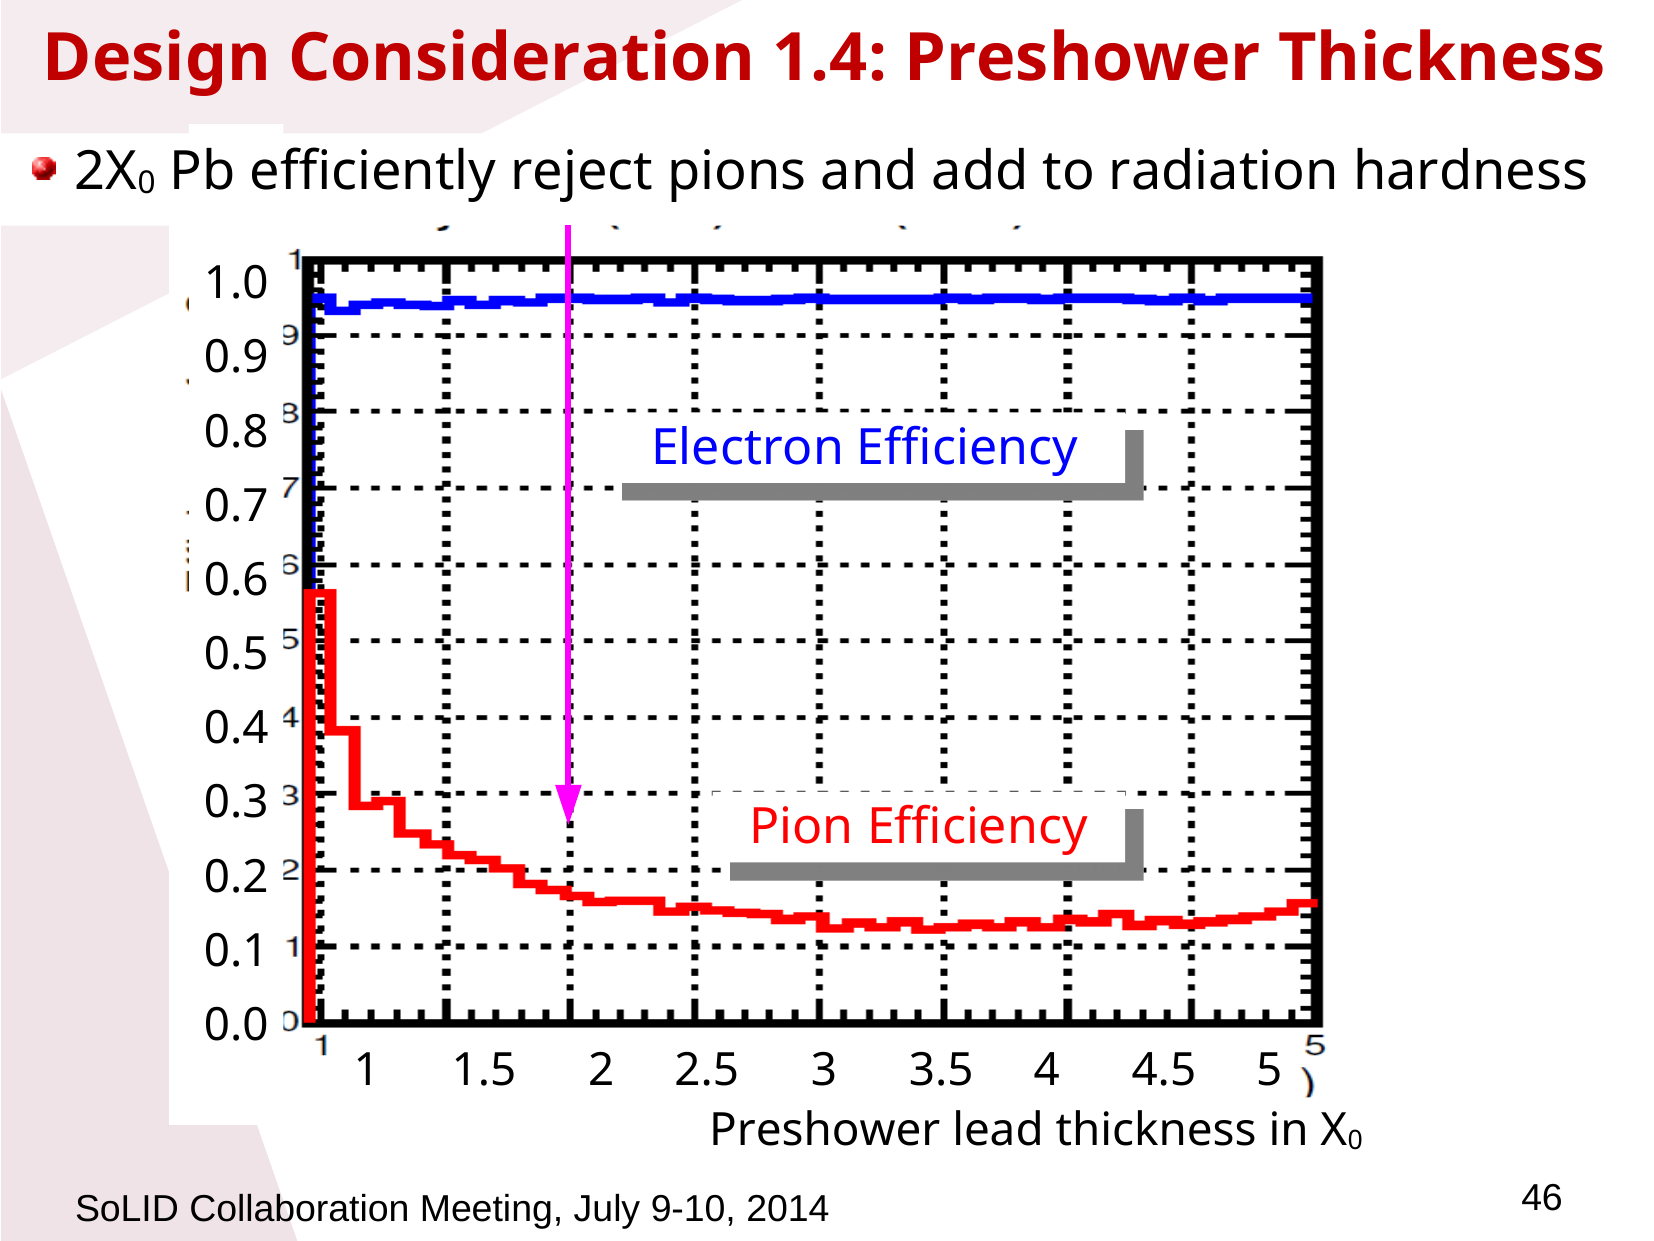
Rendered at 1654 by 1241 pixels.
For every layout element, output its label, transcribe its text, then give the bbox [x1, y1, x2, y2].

text_box Electron Efficiency [604, 412, 1126, 483]
text_box Preshower lead thickness in X0 [694, 1097, 1407, 1164]
text_box 1.0 0.9 0.8 0.7 0.6 0.5 0.4 0.3 0.2 0.1 0.0 [188, 124, 284, 133]
title Design Consideration 1.4: Preshower Thickness [0, 13, 1651, 133]
text_box 2X0 Pb efficiently reject pions and add to radiation hardness [0, 133, 1653, 226]
text_box Pion Efficiency [712, 791, 1126, 863]
picture [169, 226, 1332, 1125]
text_box 1 1.5 2 2.5 3 3.5 4 4.5 5 [338, 1032, 1299, 1102]
text_box 1.0 0.9 0.8 0.7 0.6 0.5 0.4 0.3 0.2 0.1 0.0 [188, 226, 284, 1058]
